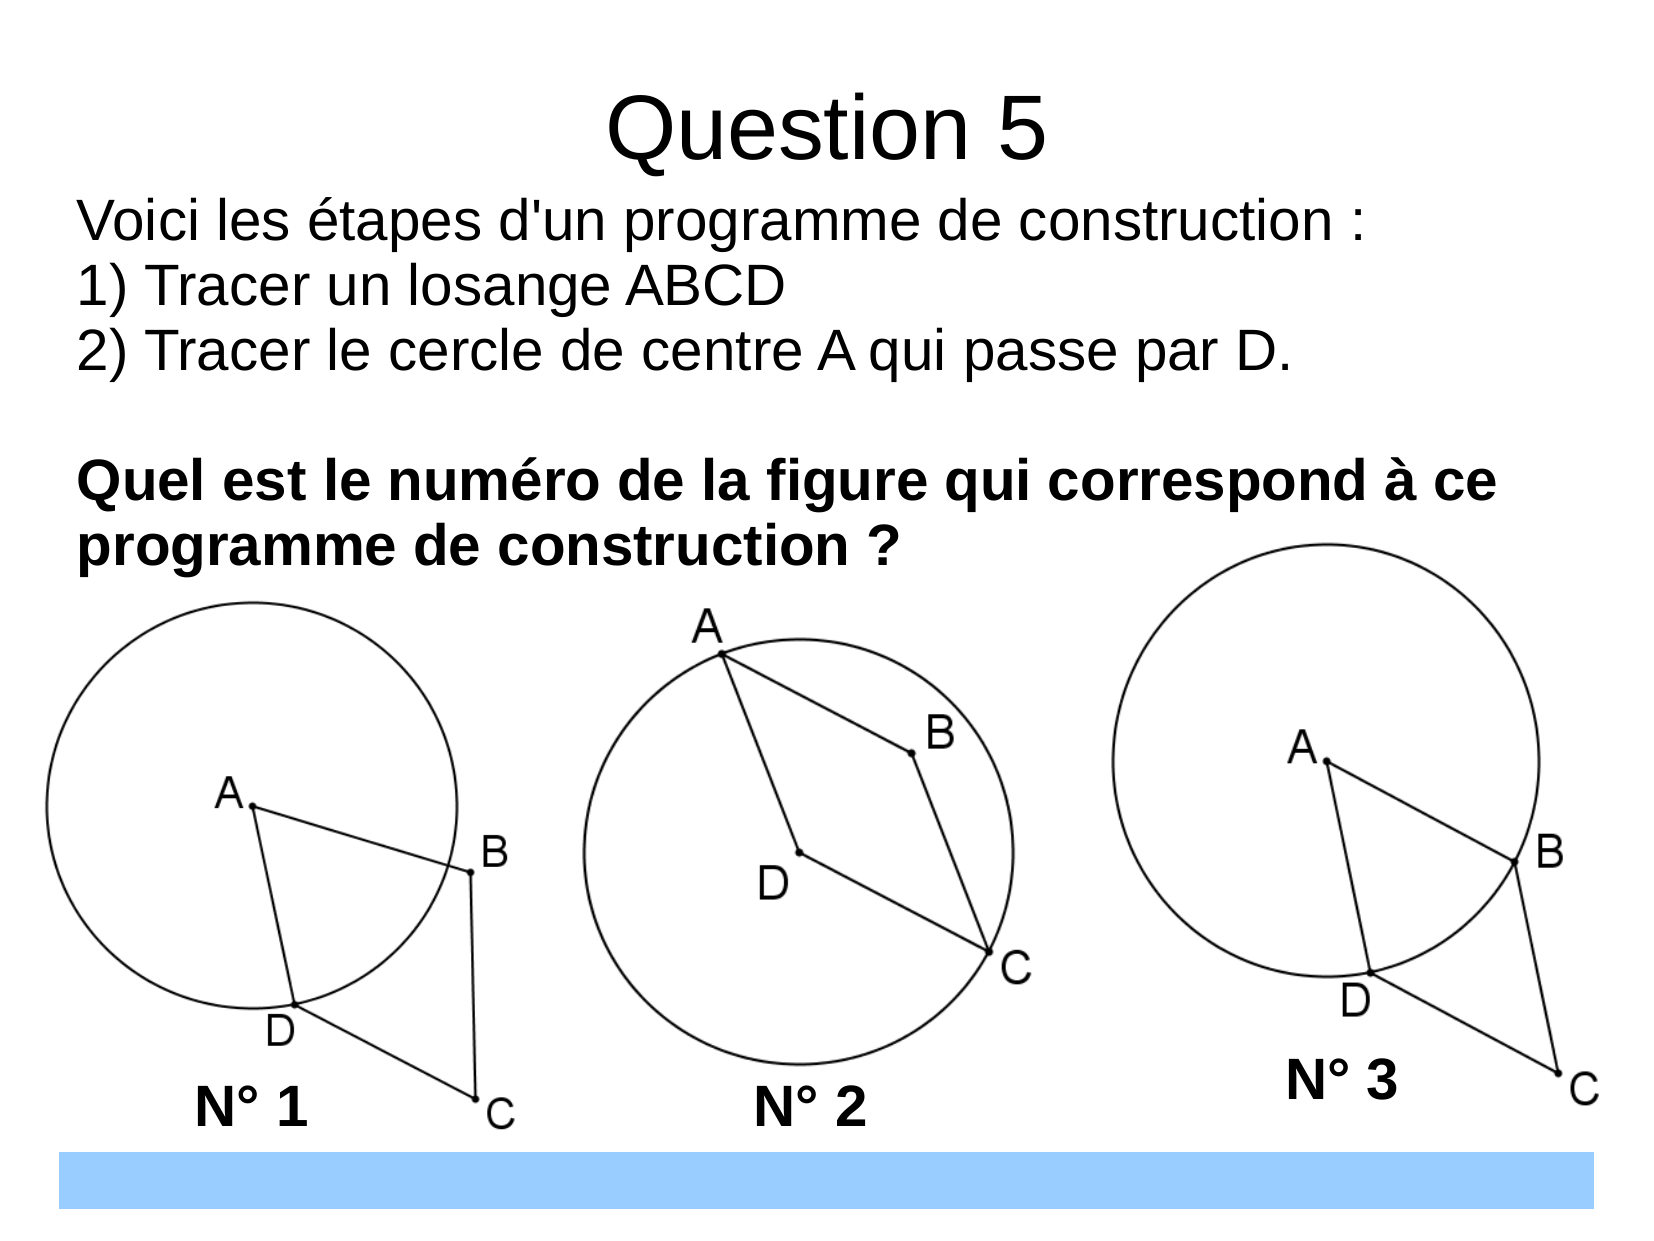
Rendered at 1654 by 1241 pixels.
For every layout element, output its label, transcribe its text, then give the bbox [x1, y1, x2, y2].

text_box N° 2 [736, 1062, 886, 1151]
picture [1092, 531, 1635, 1129]
text_box N° 3 [1267, 1036, 1418, 1124]
title Question 5 [82, 49, 1571, 177]
picture [29, 590, 532, 1144]
text_box N° 1 [177, 1062, 327, 1151]
text_box Voici les étapes d'un programme de construction : 1) Tracer un losange ABCD 2) Tracer le cercle de centre A qui passe par D. Quel est le numéro de la figure qui correspond à ce programme de construction ? [59, 177, 1595, 591]
table_header [59, 1152, 1594, 1209]
picture [561, 582, 1050, 1093]
